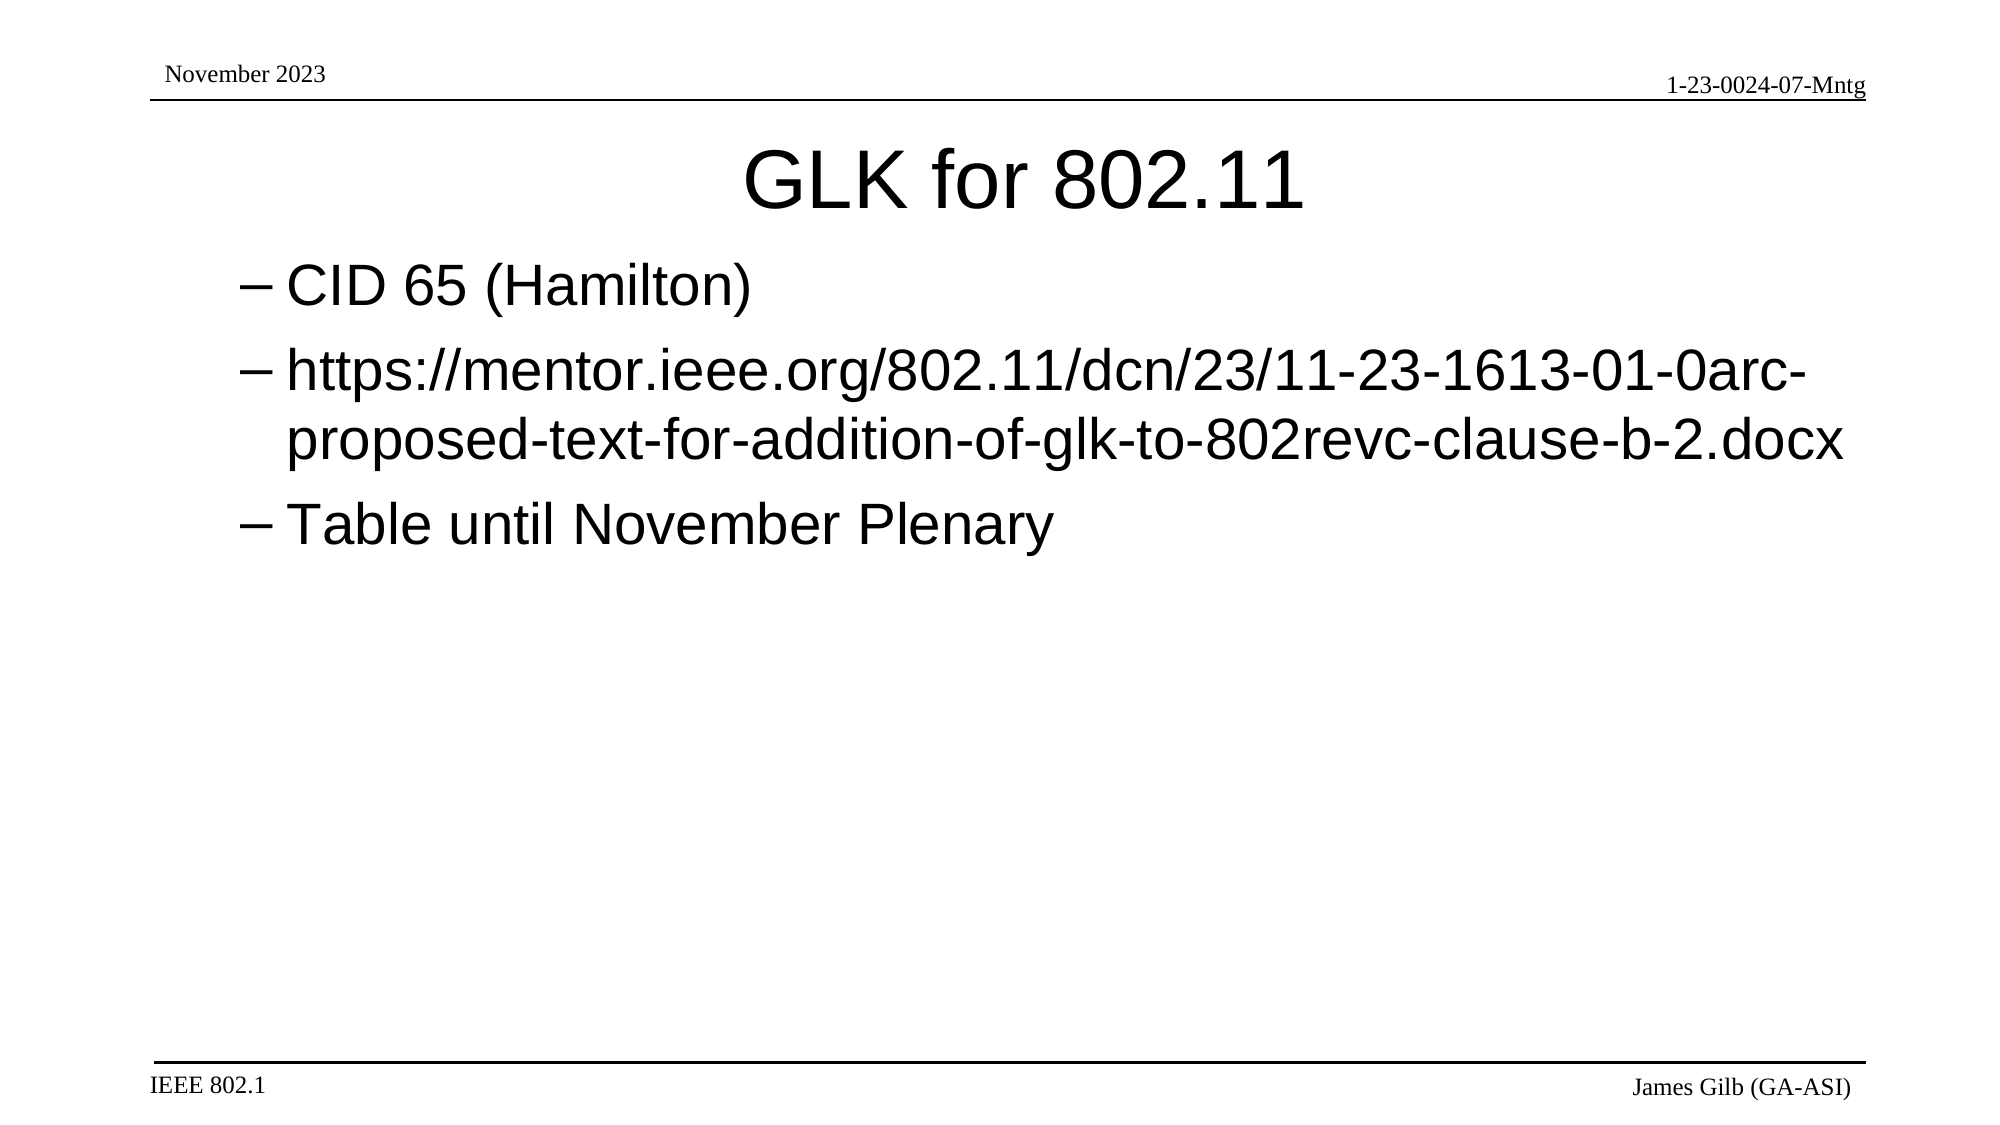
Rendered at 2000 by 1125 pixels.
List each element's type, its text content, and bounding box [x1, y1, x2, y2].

list CID 65 (Hamilton) https://mentor.ieee.org/802.11/dcn/23/11-23-1613-01-0arc-proposed-text-for-addition-of-glk-to-802revc-clause-b-2.docx Table until November Plenary [150, 239, 1900, 1051]
title GLK for 802.11 [149, 112, 1900, 238]
